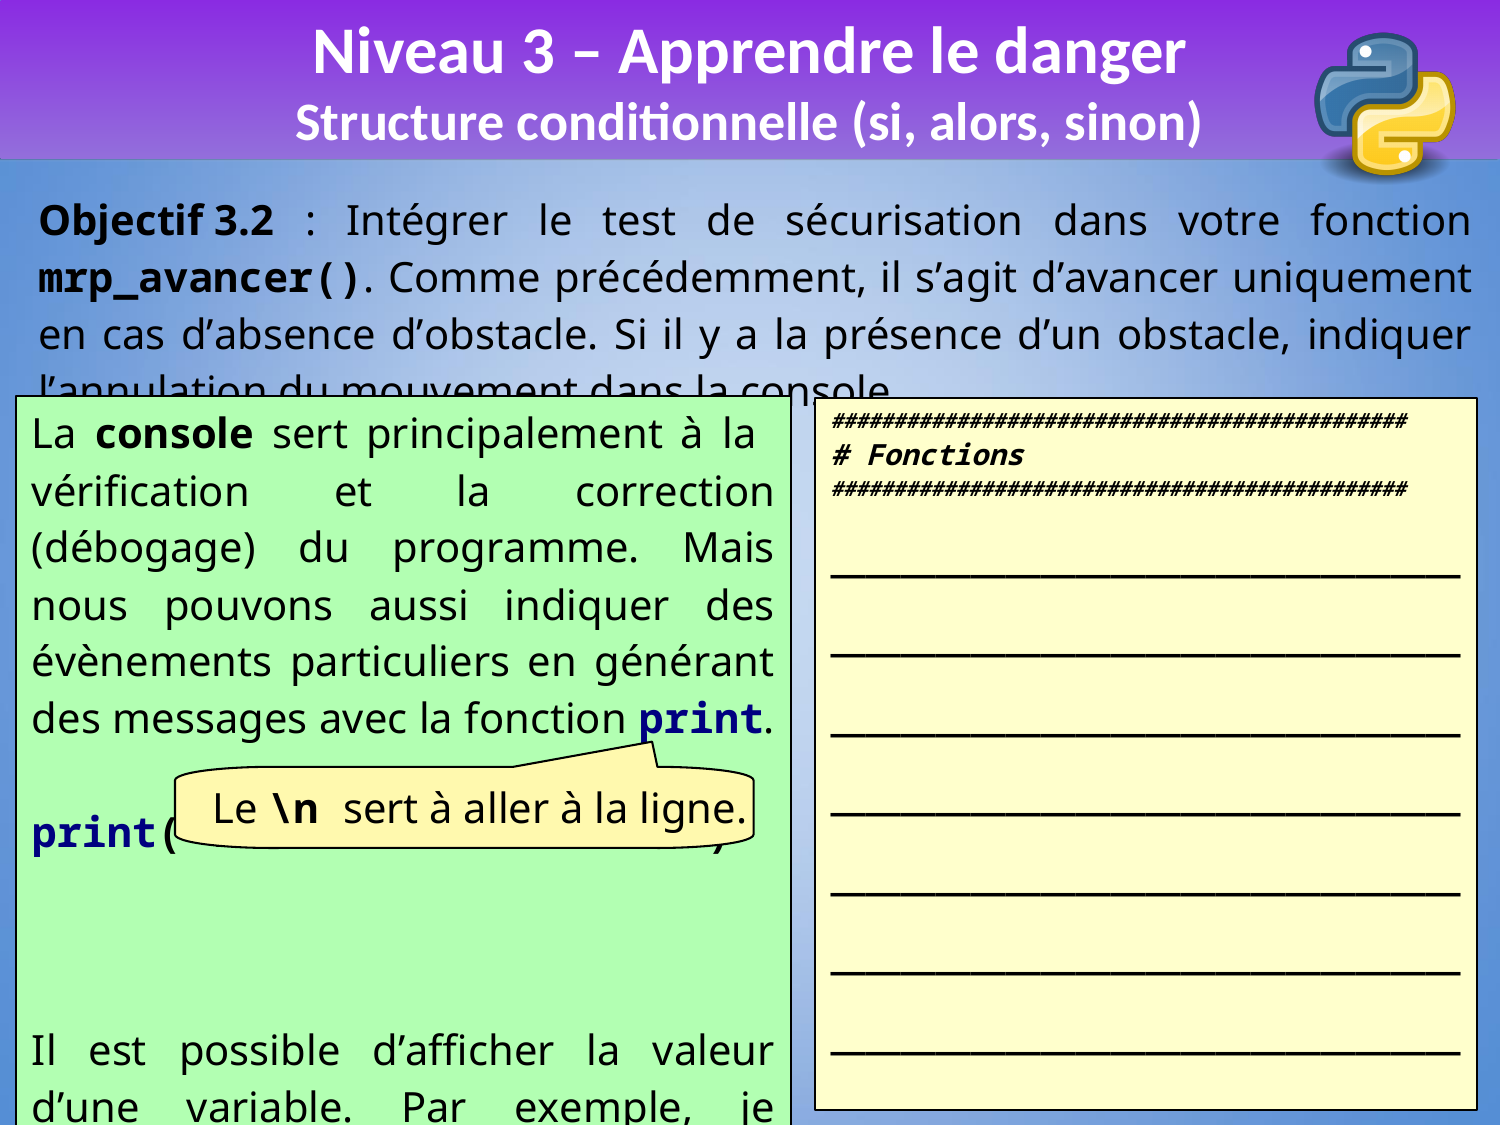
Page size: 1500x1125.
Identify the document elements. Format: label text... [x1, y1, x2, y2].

picture [482, 386, 493, 395]
picture [545, 386, 557, 395]
picture [766, 386, 779, 395]
picture [86, 386, 98, 395]
picture [496, 386, 507, 395]
text_box Le \n sert à aller à la ligne. [174, 741, 754, 848]
picture [347, 386, 358, 395]
picture [595, 386, 607, 395]
text_box La console sert principalement à la vérification et la correction (débogage) du programme. Mais nous pouvons aussi indiquer des évènements particuliers en générant des messages avec la fonction print. print("Texte à afficher \n") Il est possible d’afficher la valeur d’une variable. Par exemple, je souhaite afficher la valeur de la variable nb_pas . print("Nombre de pas:",nb_pas) [16, 395, 791, 1109]
picture [249, 386, 261, 395]
text_box Objectif 3.2 : Intégrer le test de sécurisation dans votre fonction mrp_avancer(). Comme précédemment, il s’agit d’avancer uniquement en cas d’absence d’obstacle. Si il y a la présence d’un obstacle, indiquer l’annulation du mouvement dans la console. [23, 183, 1489, 365]
picture [645, 386, 657, 395]
picture [458, 386, 470, 393]
picture [361, 386, 372, 395]
picture [222, 386, 235, 395]
picture [385, 386, 398, 395]
picture [0, 29, 1500, 1125]
picture [112, 386, 124, 395]
text_box ############################################## # Fonctions ############################################## ____________________________________ ____________________________________ ____________________________________ ____________________________________ ____________________________________ ____________________________________ ____________________________________ ____________________________________ ____________________________________ ____________________________________ [814, 397, 1477, 1111]
picture [520, 386, 532, 393]
picture [284, 386, 296, 395]
text_box Niveau 3 – Apprendre le danger Structure conditionnelle (si, alors, sinon) [0, 0, 1500, 159]
